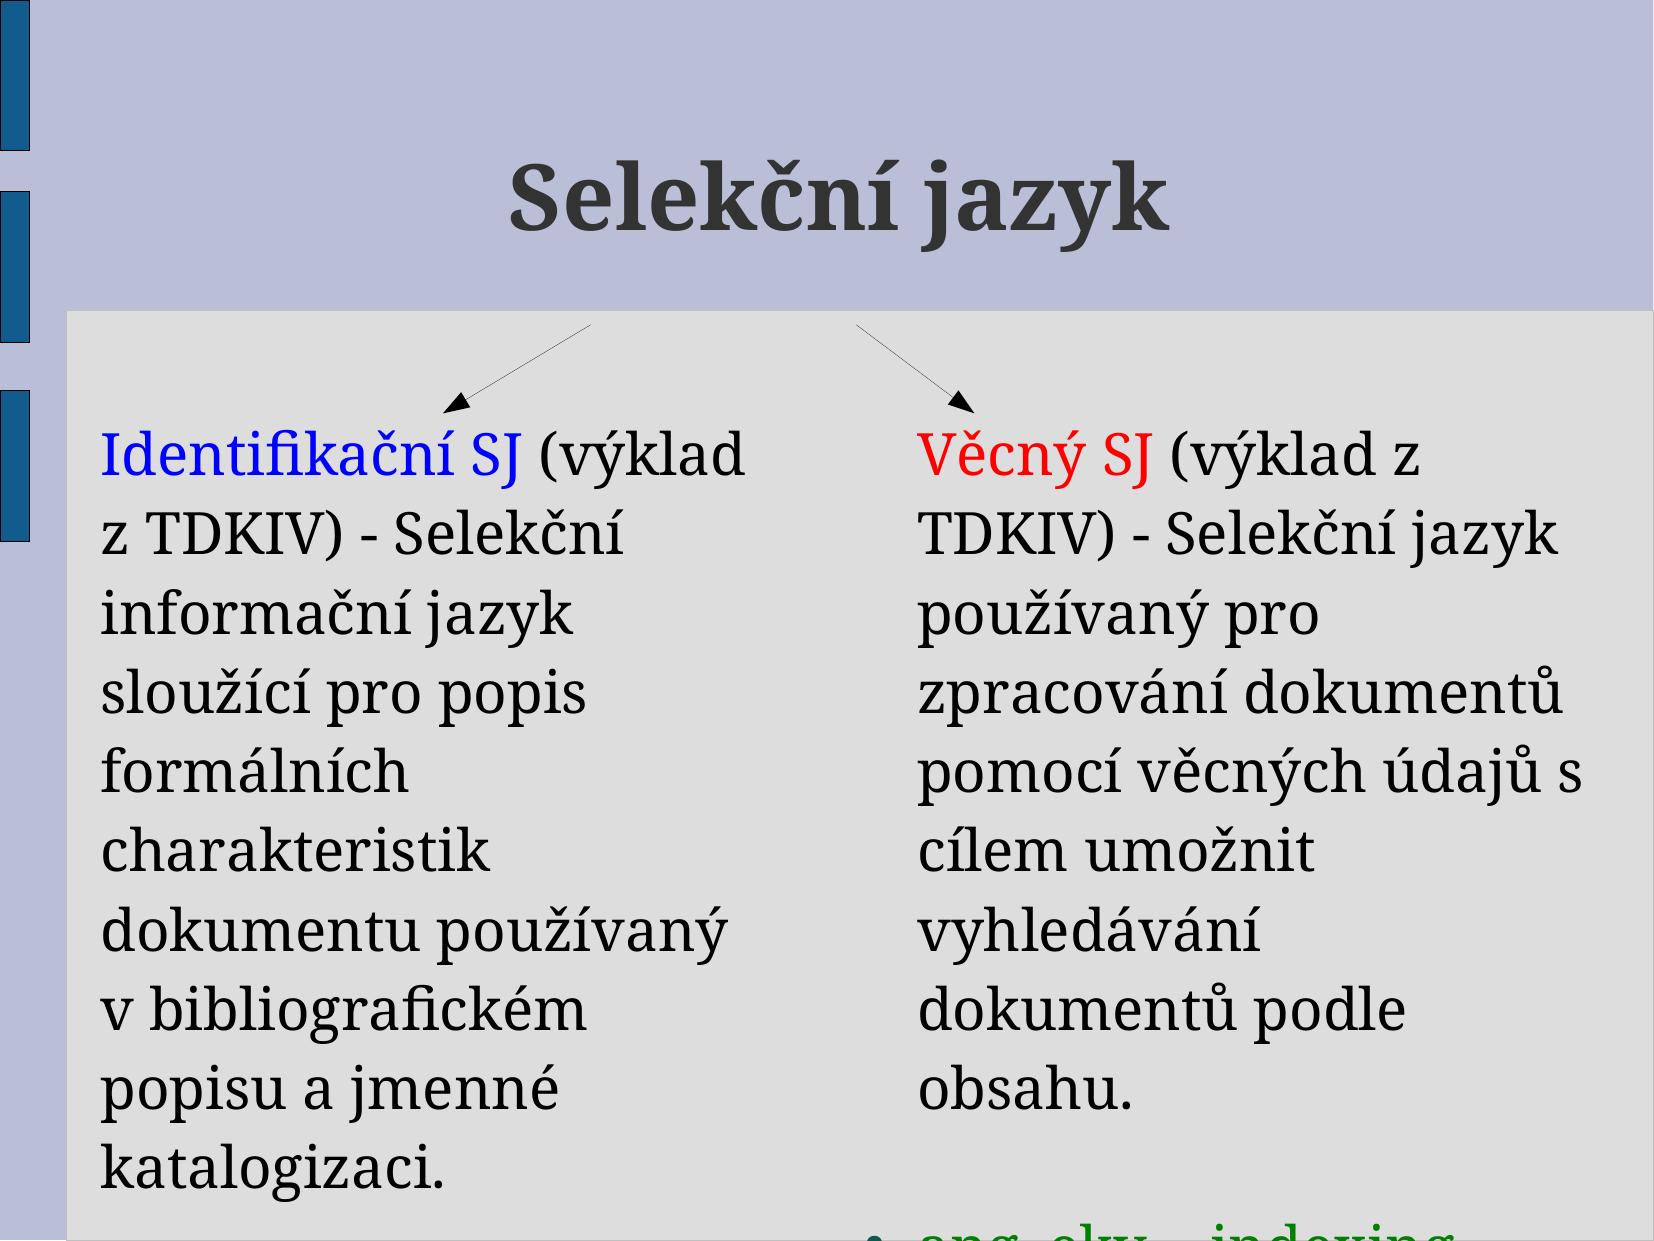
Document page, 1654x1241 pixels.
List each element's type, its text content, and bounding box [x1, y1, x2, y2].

title Selekční jazyk [121, 91, 1534, 299]
list Věcný SJ (výklad z TDKIV) - Selekční jazyk používaný pro zpracování dokumentů pomocí věcných údajů s cílem umožnit vyhledávání dokumentů podle obsahu. ang. ekv. - indexing language, subject retrieval language [846, 413, 1595, 1206]
list Identifikační SJ (výklad z TDKIV) - Selekční informační jazyk sloužící pro popis formálních charakteristik dokumentu používaný v bibliografickém popisu a jmenné katalogizaci. Více viz Kovář,1984, 9-18 např. jmenné autority NK ČR, nakladatelské údaje [29, 413, 768, 1207]
